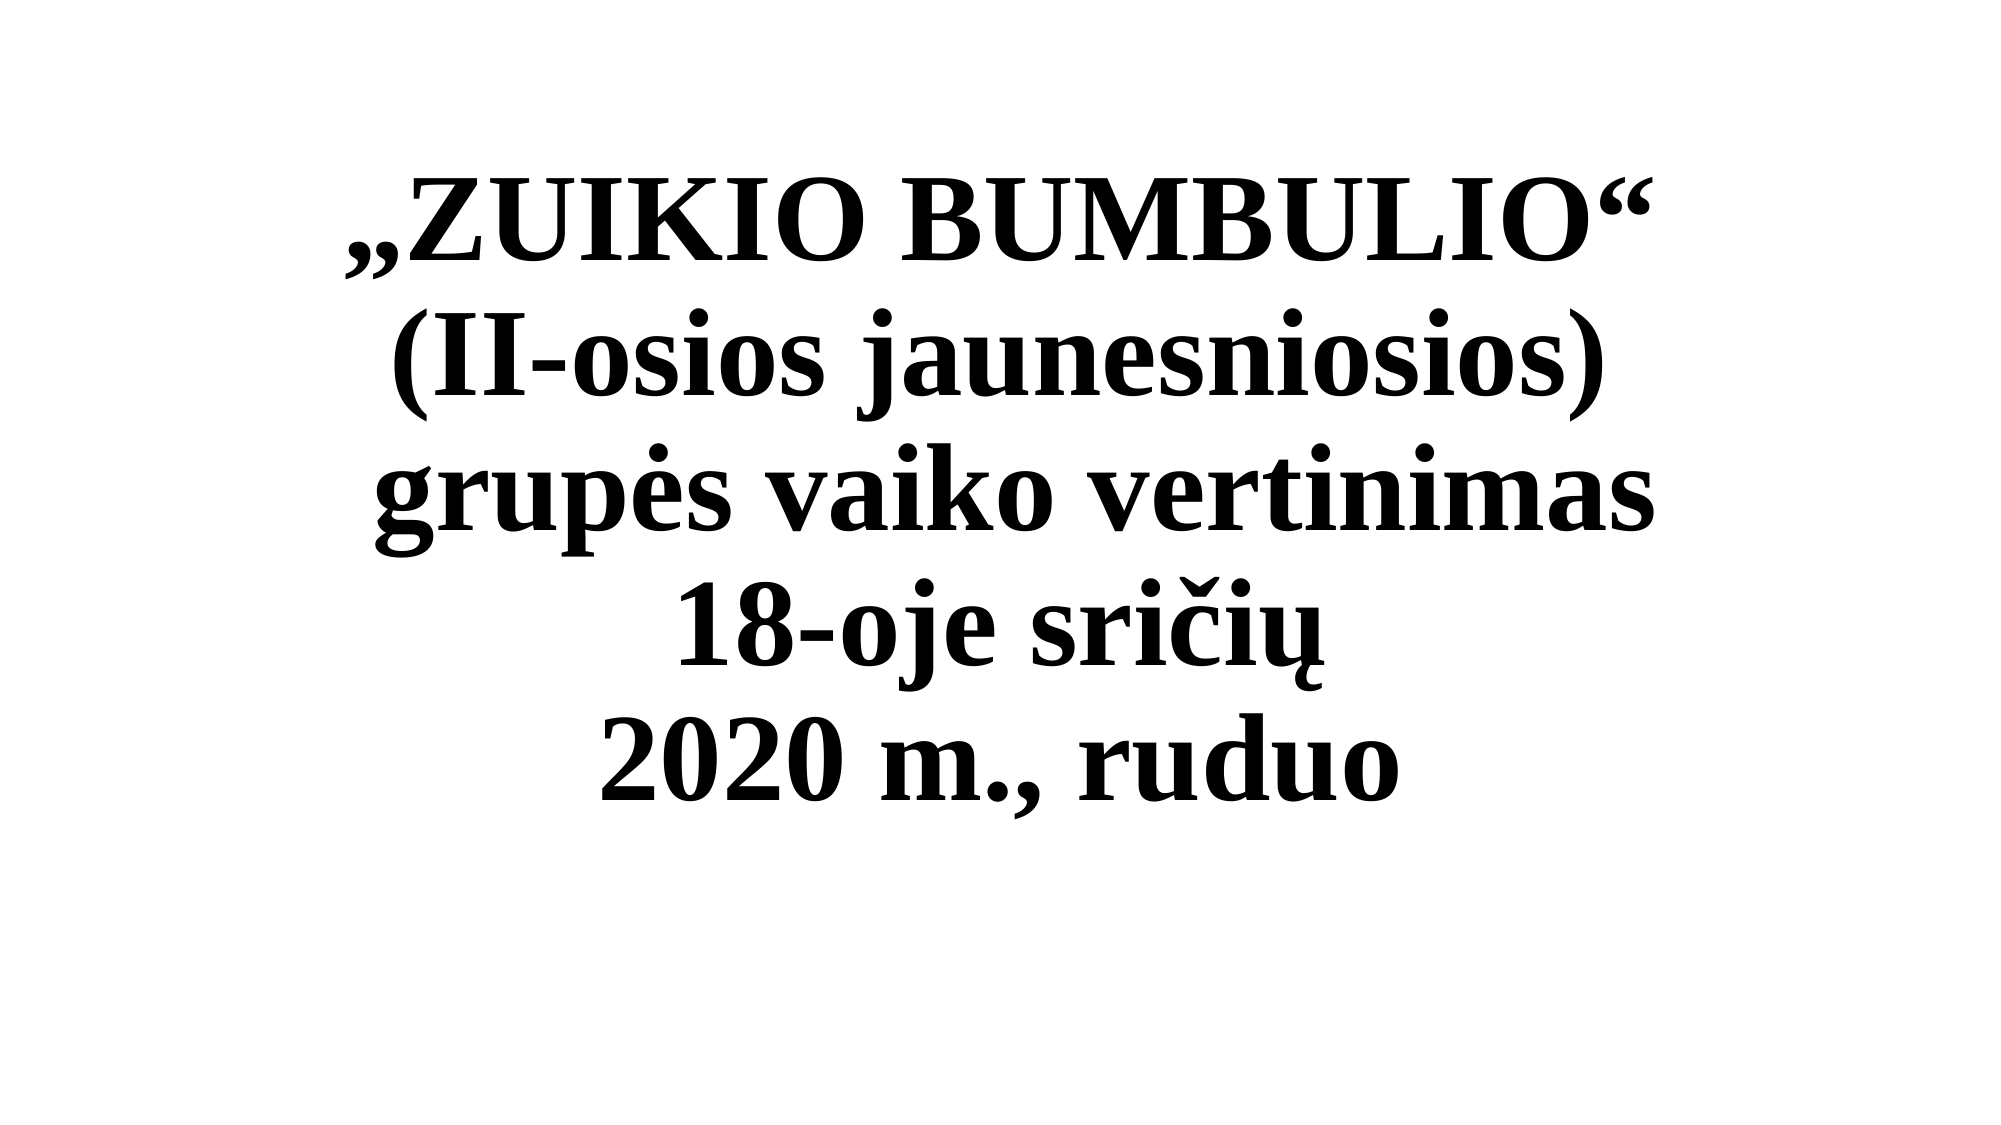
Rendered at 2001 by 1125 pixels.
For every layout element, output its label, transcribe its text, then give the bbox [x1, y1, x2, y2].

title „ZUIKIO BUMBULIO“ (II-osios jaunesniosios) grupės vaiko vertinimas 18-oje sričių 2020 m., ruduo [249, 63, 1750, 835]
